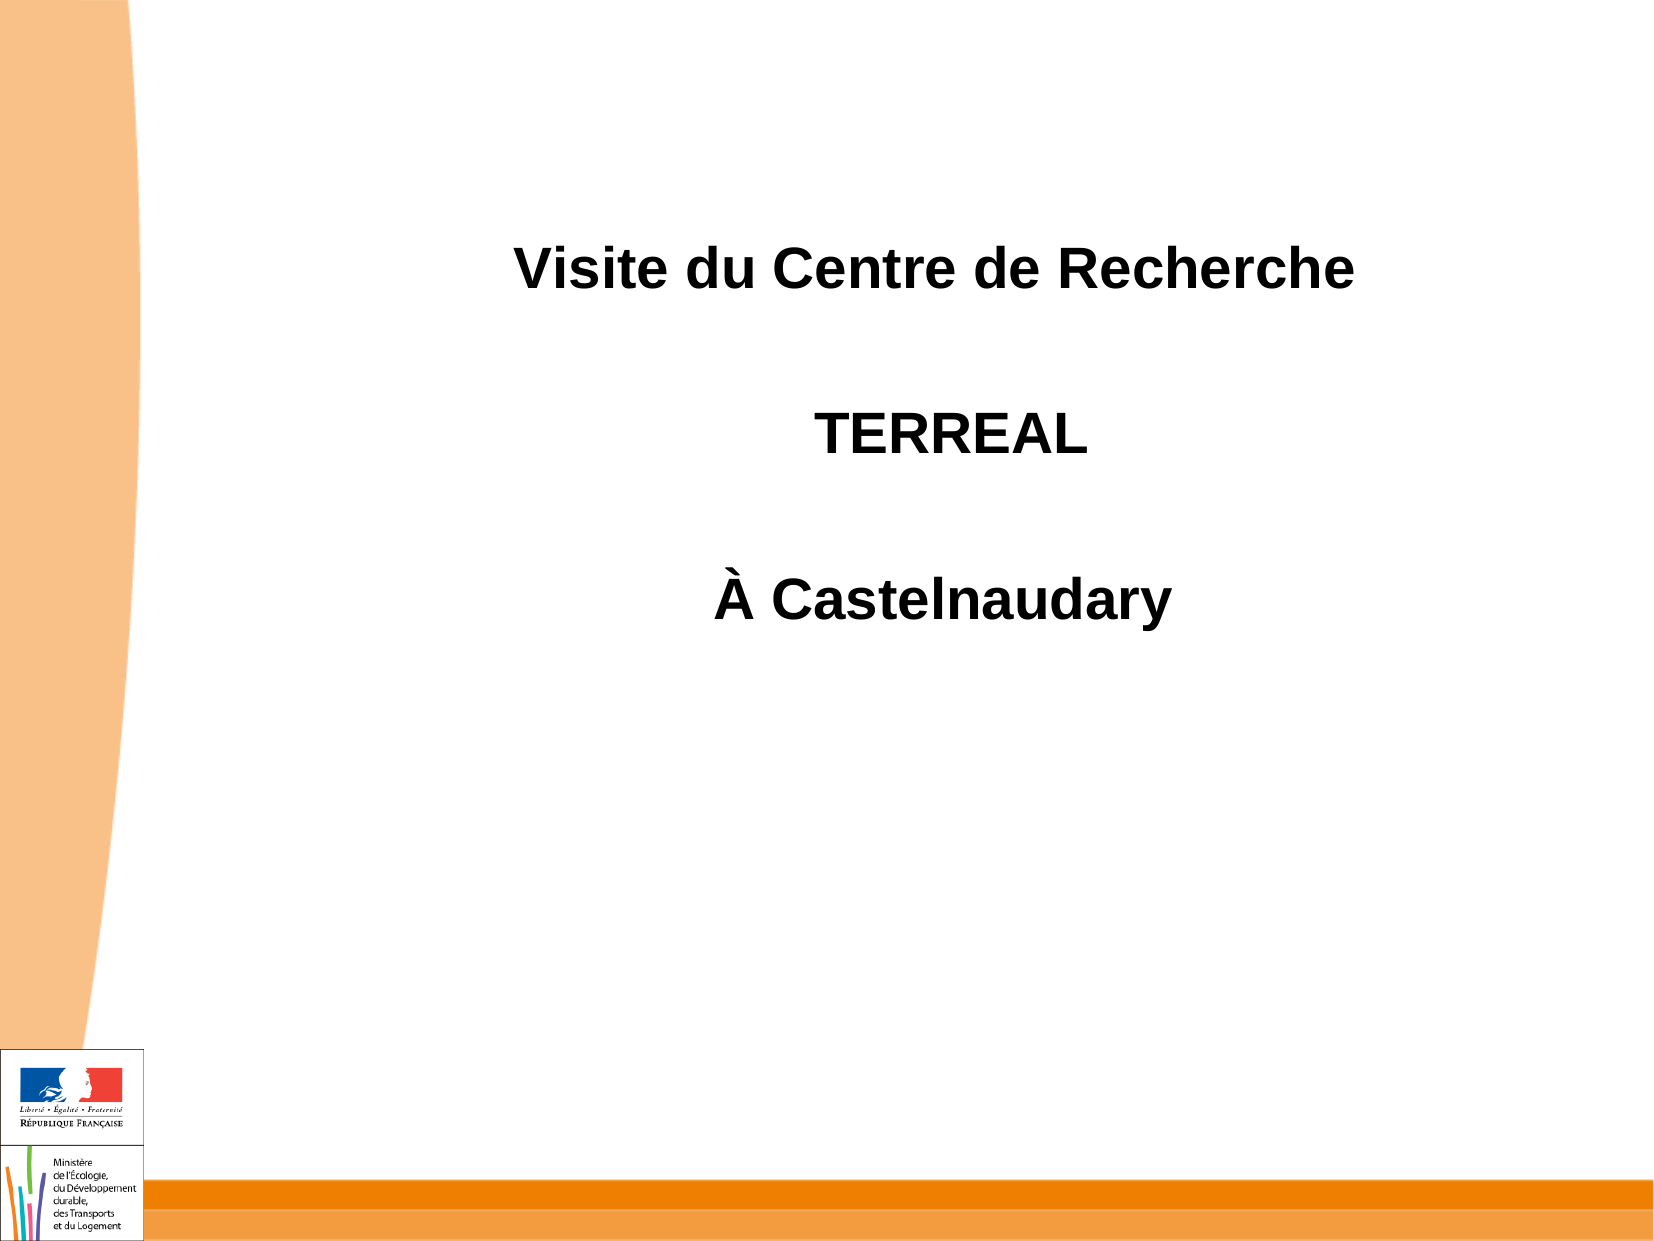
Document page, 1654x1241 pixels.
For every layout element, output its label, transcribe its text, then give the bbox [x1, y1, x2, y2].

picture [0, 0, 1654, 1241]
list Visite du Centre de Recherche TERREAL À Castelnaudary [236, 236, 1595, 956]
